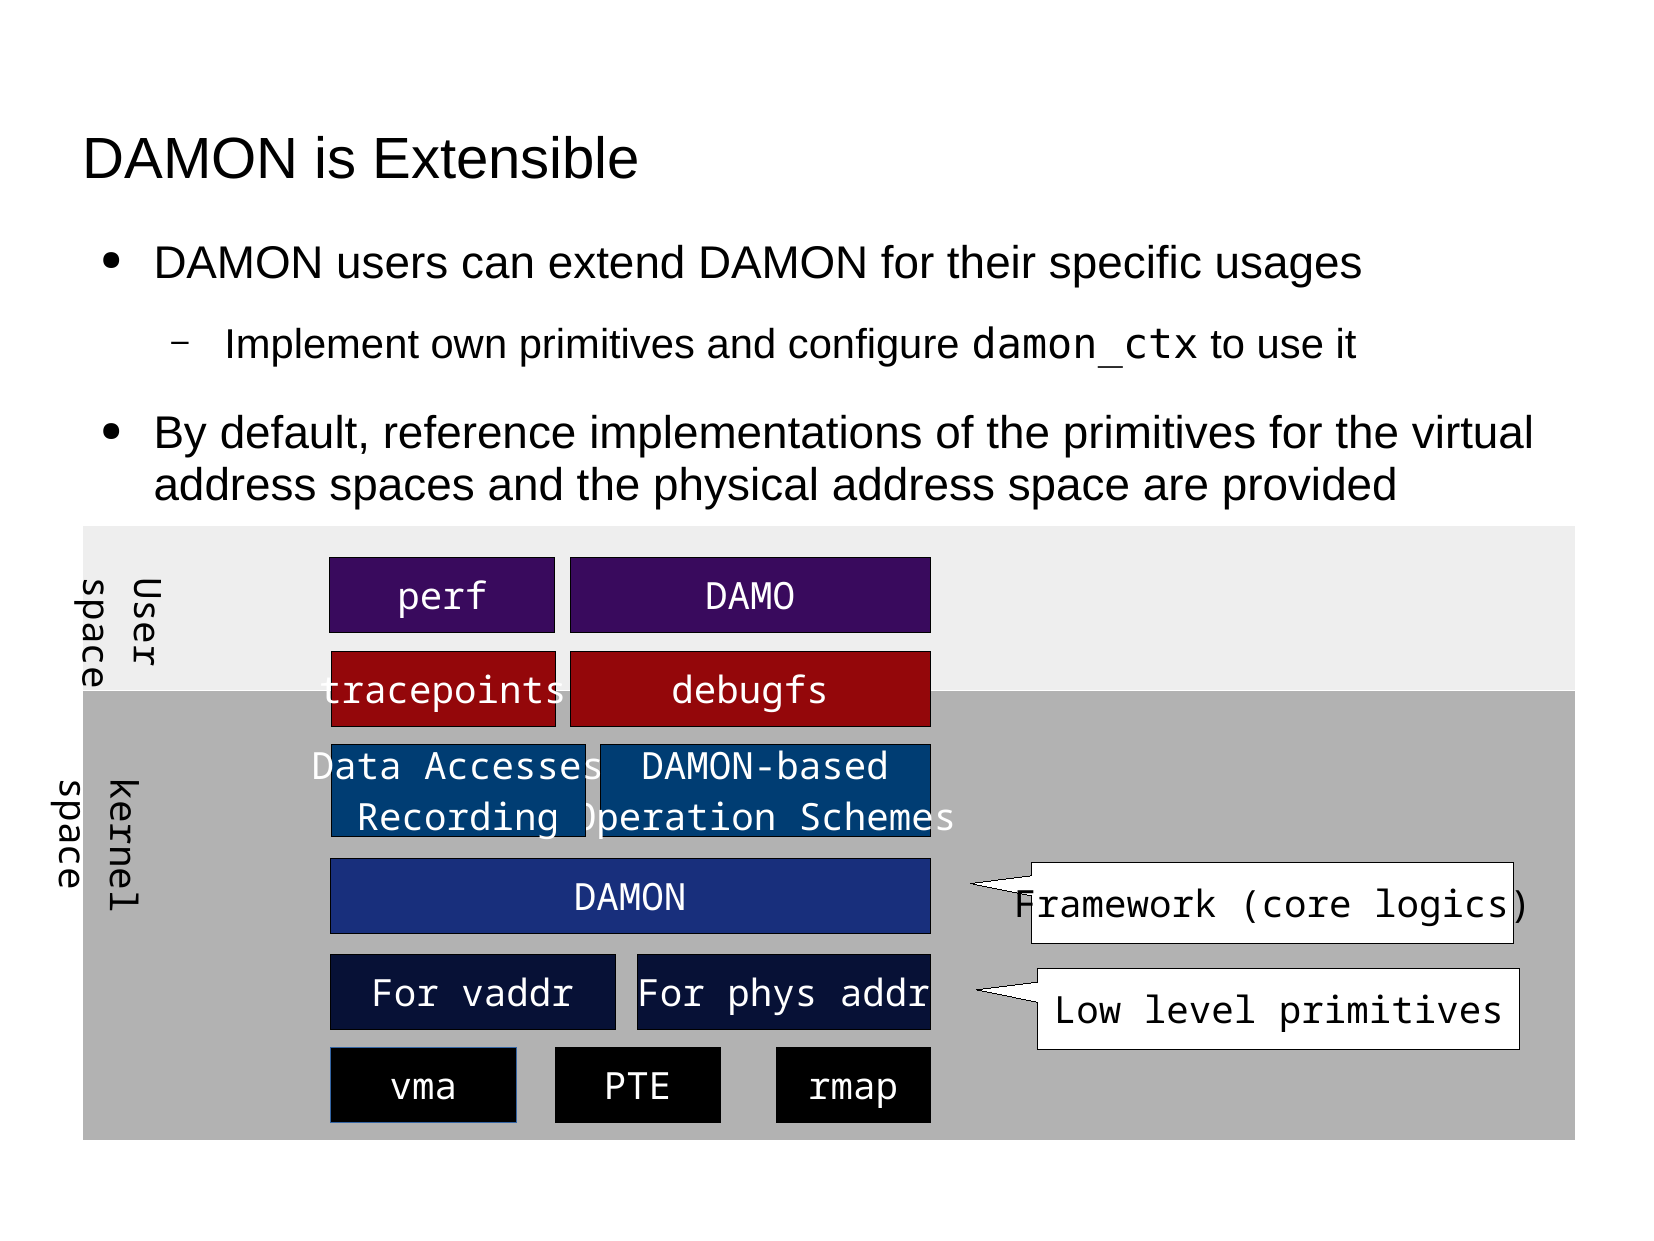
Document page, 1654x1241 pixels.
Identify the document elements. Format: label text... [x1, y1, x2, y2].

text_box DAMON-based Operation Schemes [600, 744, 931, 837]
text_box For vaddr [330, 954, 616, 1030]
text_box debugfs [570, 651, 931, 727]
text_box kernel space [100, 829, 158, 1032]
text_box [82, 650, 90, 674]
list DAMON users can extend DAMON for their specific usages Implement own primitives and configure damon_ctx to use it By default, reference implementations of the primitives for the virtual address spaces and the physical address space are provided [82, 236, 1571, 525]
text_box [85, 605, 91, 615]
text_box Data Accesses Recording [331, 744, 586, 837]
text_box For phys addr [637, 954, 931, 1030]
text_box Framework (core logics) [970, 862, 1514, 944]
text_box [85, 627, 91, 637]
text_box DAMON [330, 858, 931, 934]
text_box rmap [776, 1047, 931, 1123]
text_box User space [89, 562, 182, 830]
text_box perf [329, 557, 555, 633]
text_box DAMO [570, 557, 931, 633]
text_box PTE [555, 1047, 721, 1123]
text_box [82, 604, 91, 651]
title DAMON is Extensible [82, 108, 1571, 210]
text_box Low level primitives [976, 968, 1520, 1050]
text_box tracepoints [331, 651, 556, 727]
text_box [82, 525, 1576, 1141]
text_box vma [330, 1047, 517, 1123]
